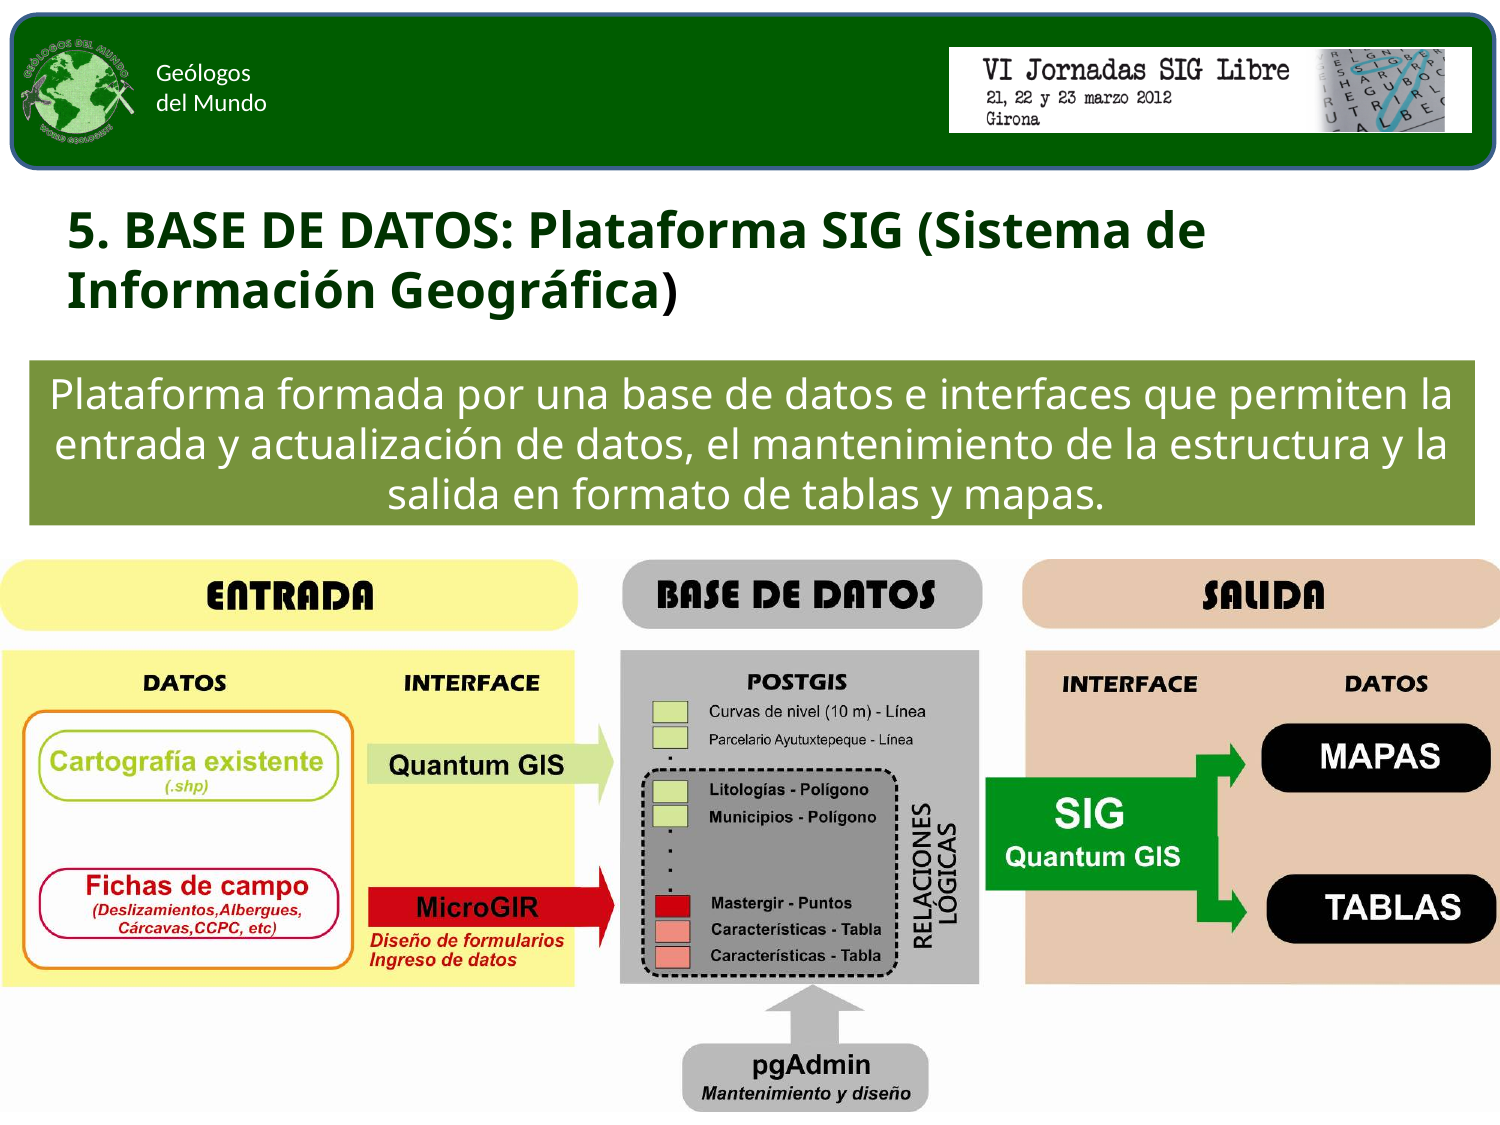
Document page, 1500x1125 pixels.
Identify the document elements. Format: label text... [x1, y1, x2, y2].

text_box [11, 14, 1495, 169]
text_box Plataforma formada por una base de datos e interfaces que permiten la entrada y actualización de datos, el mantenimiento de la estructura y la salida en formato de tablas y mapas. [29, 360, 1475, 526]
text_box Geólogos del Mundo [141, 49, 361, 125]
picture [950, 48, 1471, 132]
text_box 5. BASE DE DATOS: Plataforma SIG (Sistema de Información Geográfica) [53, 190, 1459, 326]
picture [19, 36, 136, 145]
picture [0, 559, 1500, 1112]
